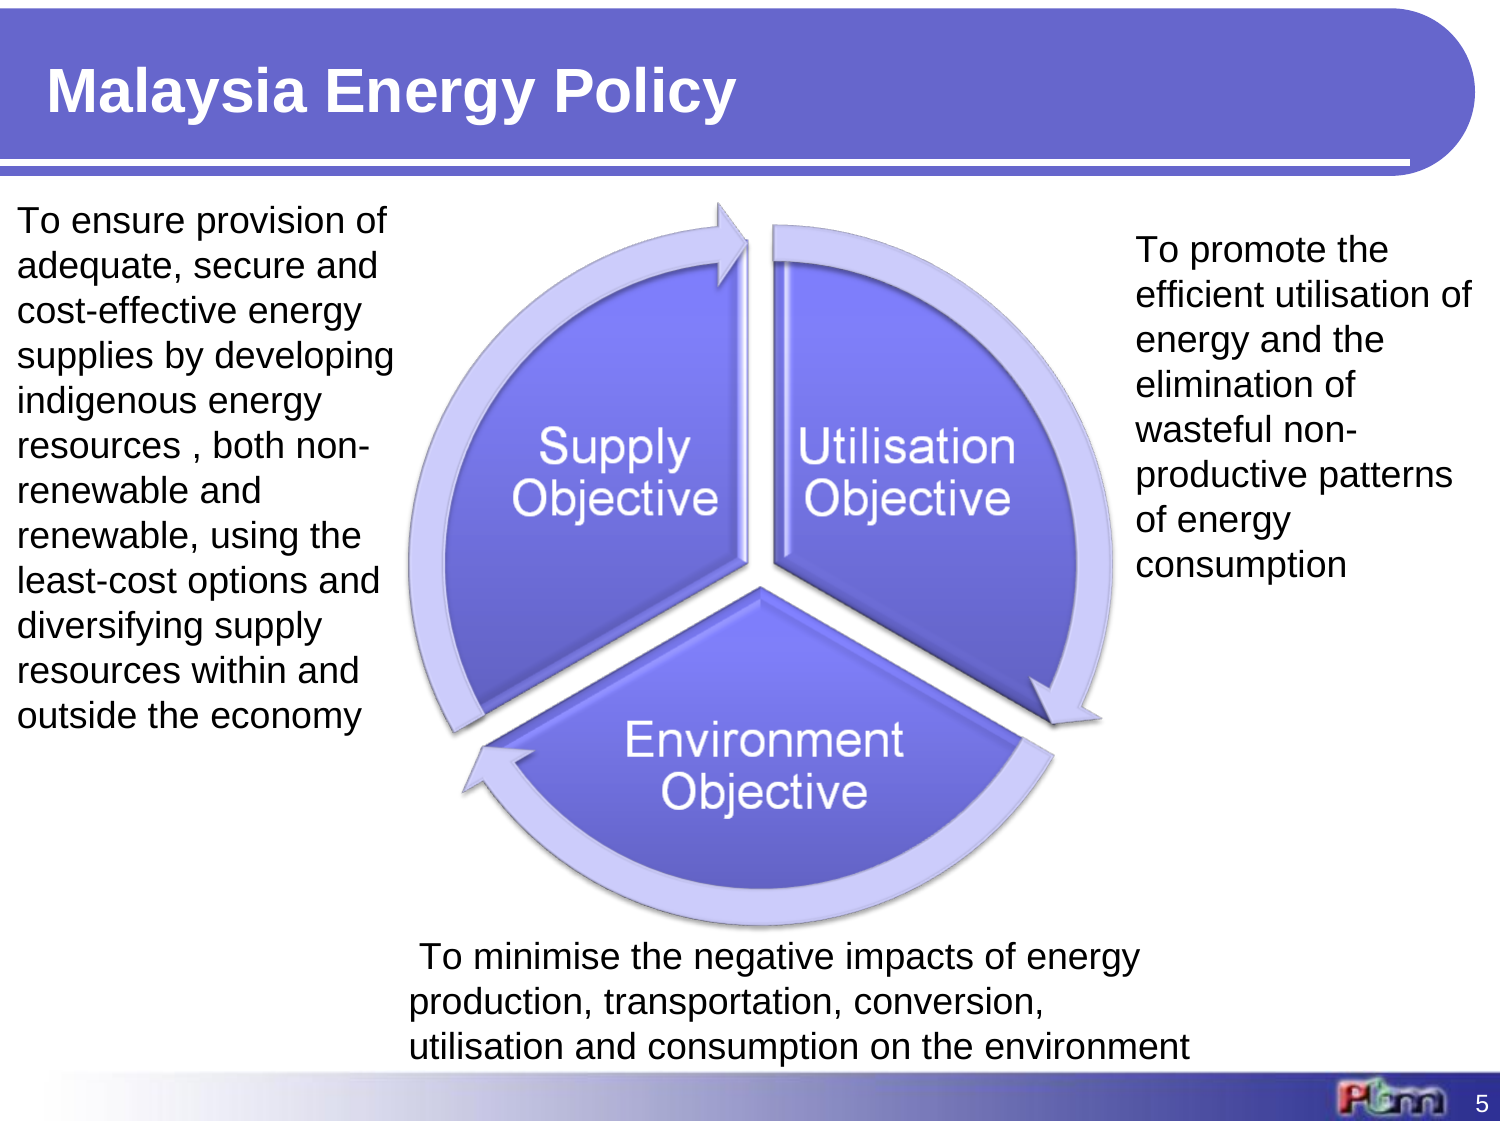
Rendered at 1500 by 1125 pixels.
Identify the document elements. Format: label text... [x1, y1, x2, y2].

text_box To promote the efficient utilisation of energy and the elimination of wasteful non-productive patterns of energy consumption [1120, 217, 1500, 593]
picture [214, 190, 1308, 961]
text_box <編號> [1154, 1050, 1500, 1125]
title Malaysia Energy Policy [31, 12, 1417, 163]
text_box To ensure provision of adequate, secure and cost-effective energy supplies by developing indigenous energy resources , both non-renewable and renewable, using the least-cost options and diversifying supply resources within and outside the economy [2, 188, 428, 745]
picture [0, 1070, 1154, 1121]
text_box To minimise the negative impacts of energy production, transportation, conversion, utilisation and consumption on the environment [393, 923, 1217, 1075]
